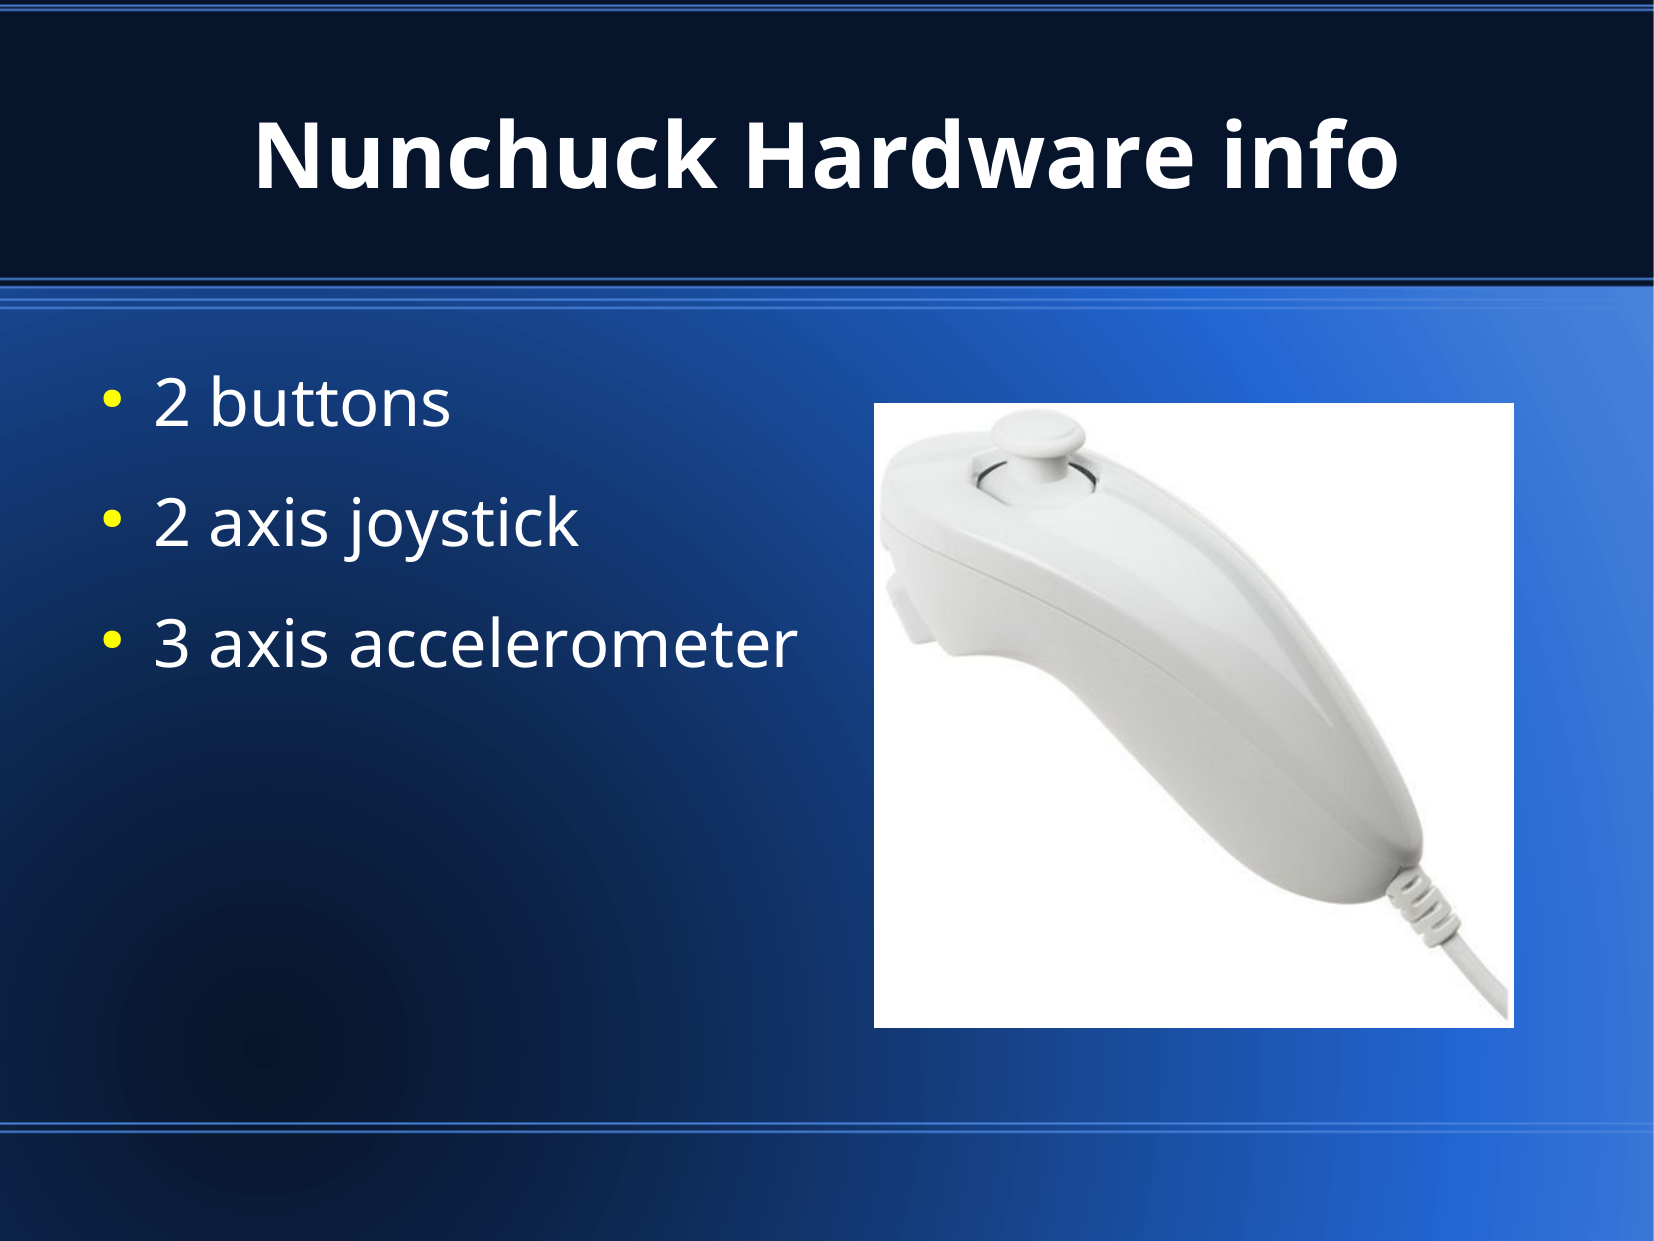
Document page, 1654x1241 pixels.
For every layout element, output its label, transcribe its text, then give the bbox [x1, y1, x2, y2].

list 2 buttons 2 axis joystick 3 axis accelerometer [82, 355, 1571, 1174]
title Nunchuck Hardware info [82, 49, 1571, 257]
picture [0, 0, 1654, 1241]
